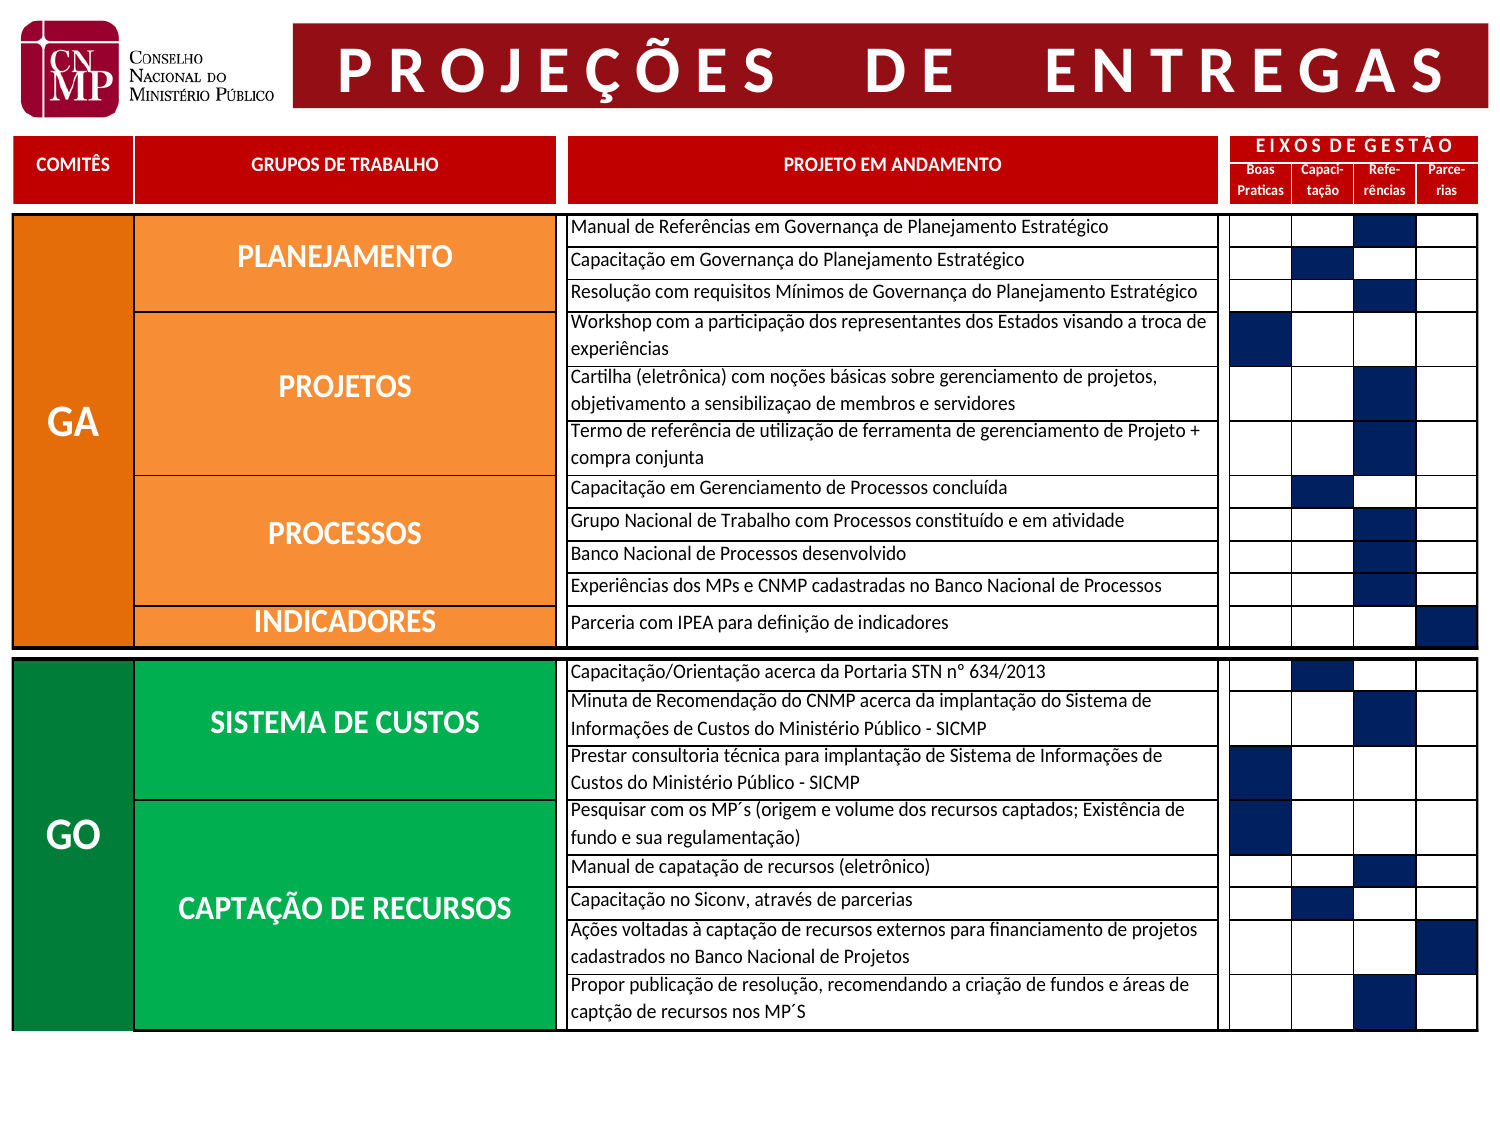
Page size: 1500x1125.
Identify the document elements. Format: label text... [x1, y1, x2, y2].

picture [11, 134, 1479, 1032]
text_box P R O J E Ç Õ E S D E E N T R E G A S [292, 23, 1489, 109]
picture [4, 12, 284, 127]
